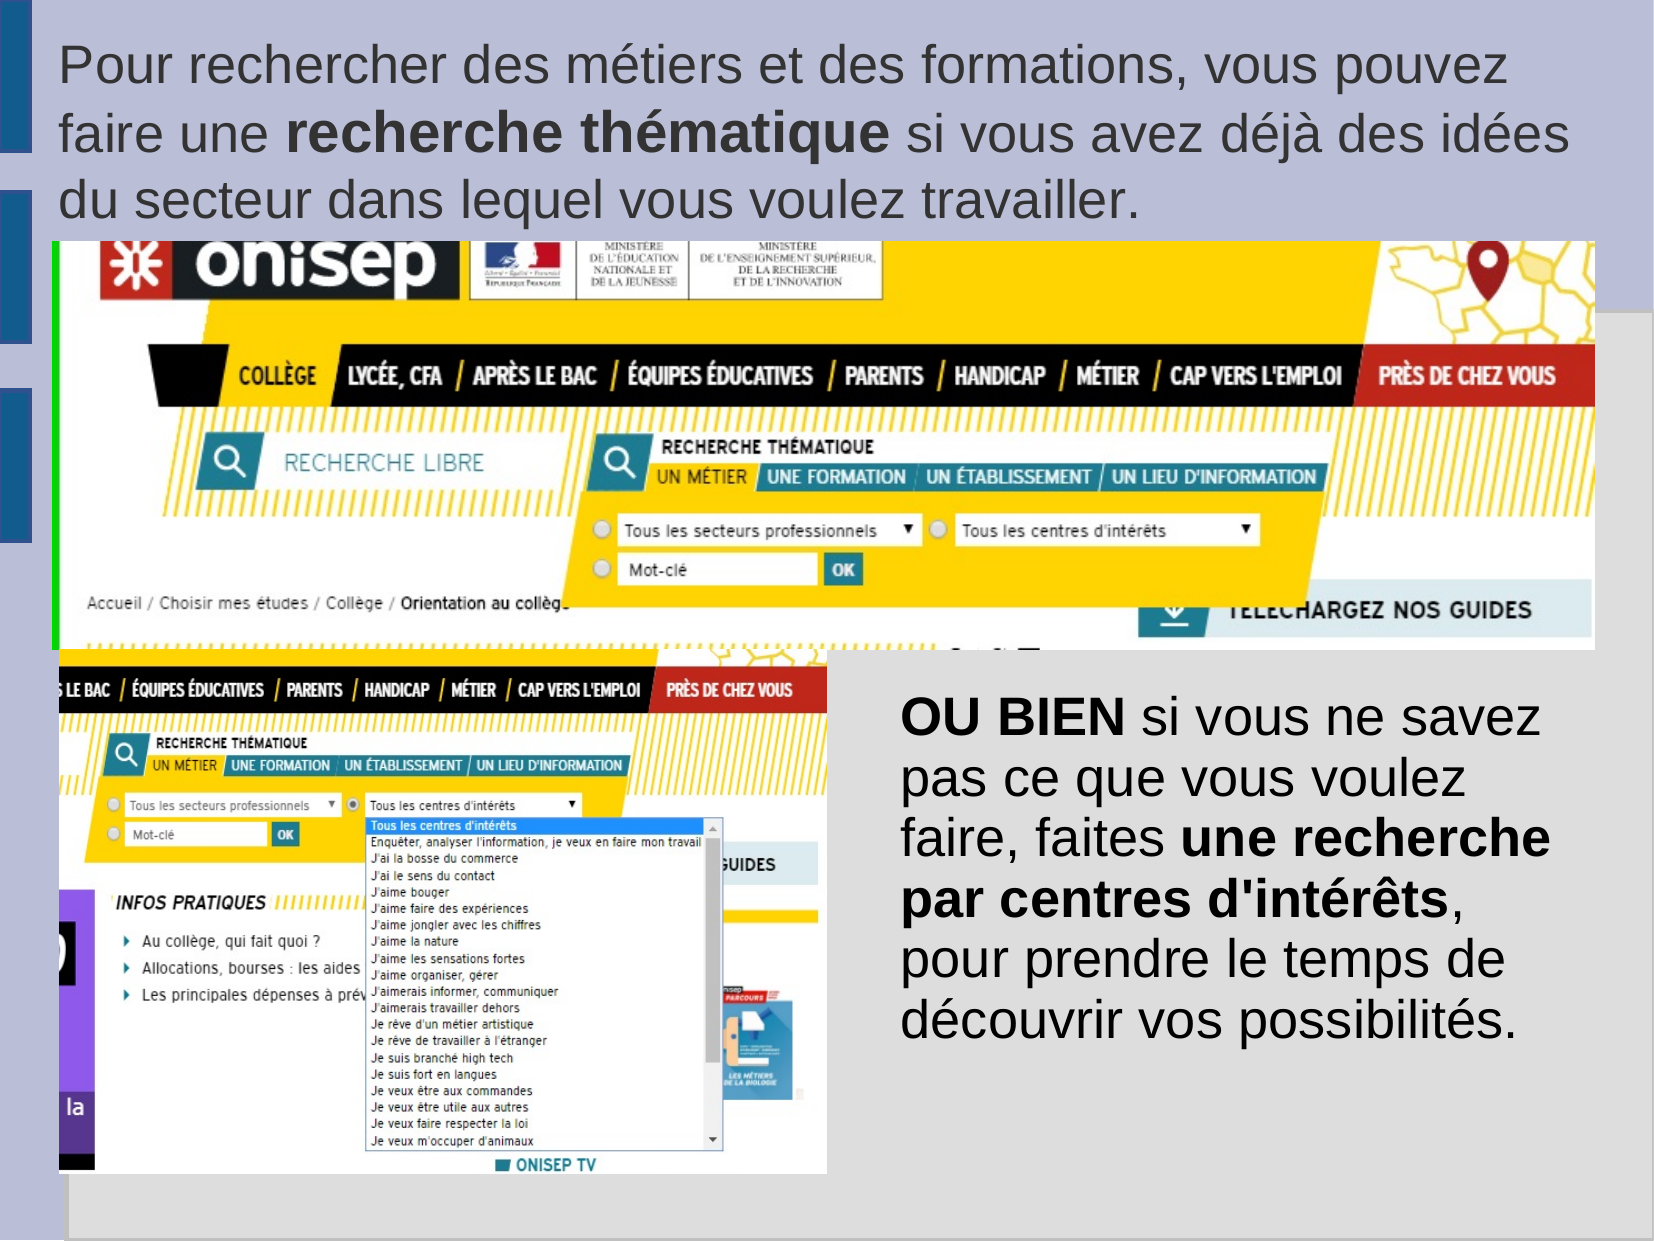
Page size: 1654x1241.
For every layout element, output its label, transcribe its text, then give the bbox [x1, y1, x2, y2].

picture [52, 241, 1595, 1174]
title Pour rechercher des métiers et des formations, vous pouvez faire une recherche thématique si vous avez déjà des idées du secteur dans lequel vous voulez travailler. [59, 29, 1607, 222]
text_box OU BIEN si vous ne savez pas ce que vous voulez faire, faites une recherche par centres d'intérêts, pour prendre le temps de découvrir vos possibilités. [885, 679, 1595, 1176]
